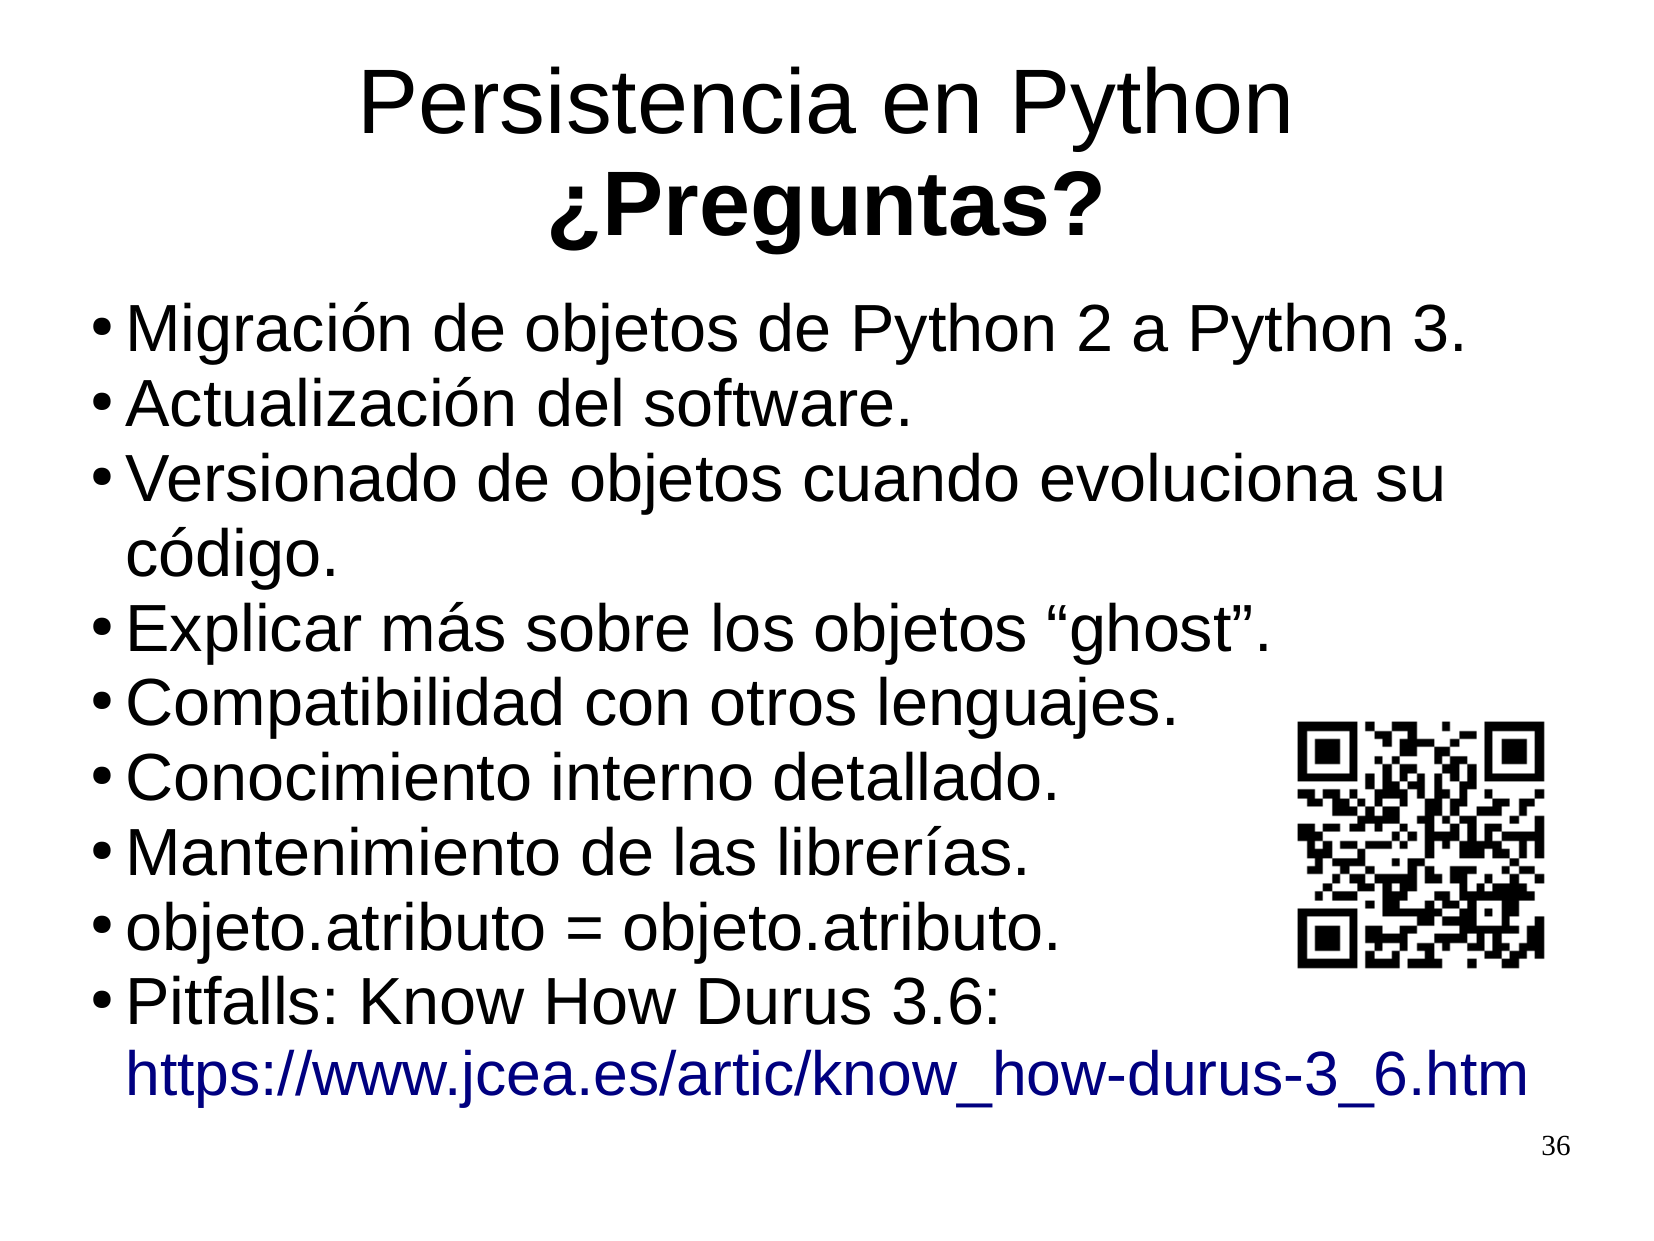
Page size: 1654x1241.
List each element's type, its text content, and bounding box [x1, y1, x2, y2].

picture [1265, 689, 1579, 1003]
subtitle Migración de objetos de Python 2 a Python 3. Actualización del software. Versionado de objetos cuando evoluciona su código. Explicar más sobre los objetos “ghost”. Compatibilidad con otros lenguajes. Conocimiento interno detallado. Mantenimiento de las librerías. objeto.atributo = objeto.atributo. Pitfalls: Know How Durus 3.6: https://www.jcea.es/artic/know_how-durus-3_6.htm [90, 1003, 1579, 1216]
text_box [82, 49, 1571, 1010]
